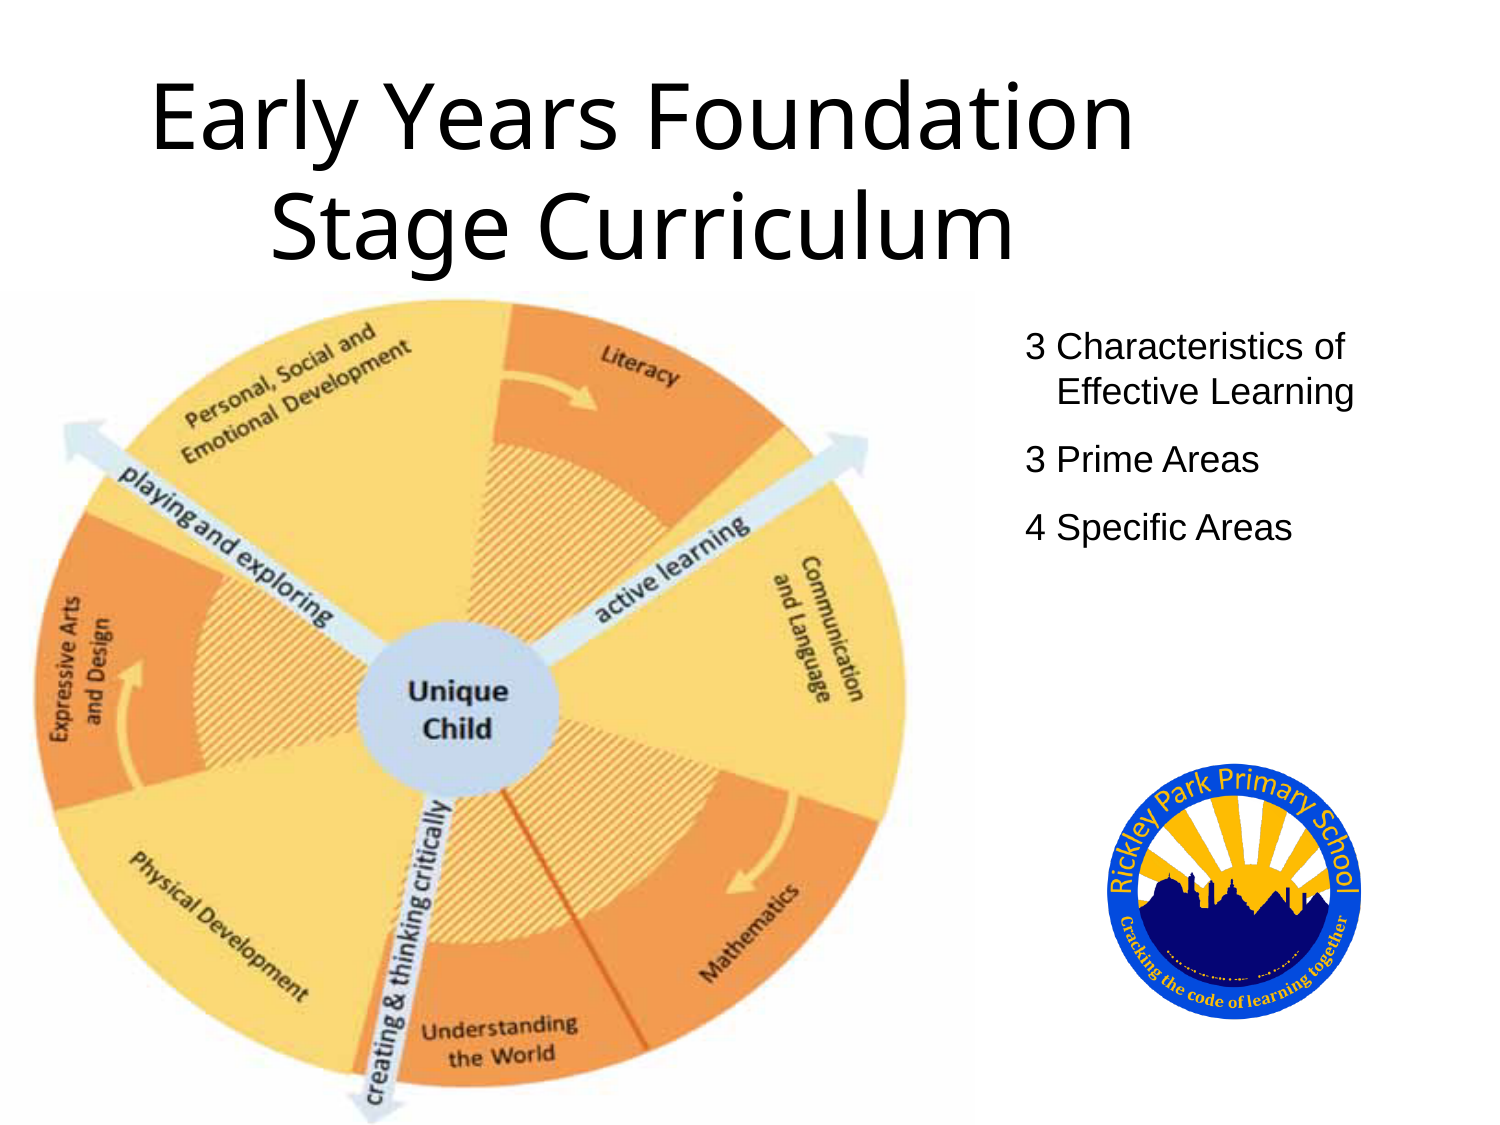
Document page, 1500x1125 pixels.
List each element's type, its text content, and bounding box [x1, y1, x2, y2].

text_box 3 Characteristics of Effective Learning 3 Prime Areas 4 Specific Areas [1009, 314, 1388, 625]
picture [0, 291, 975, 1125]
title Early Years Foundation Stage Curriculum [88, 31, 1199, 285]
picture [1104, 763, 1363, 1022]
